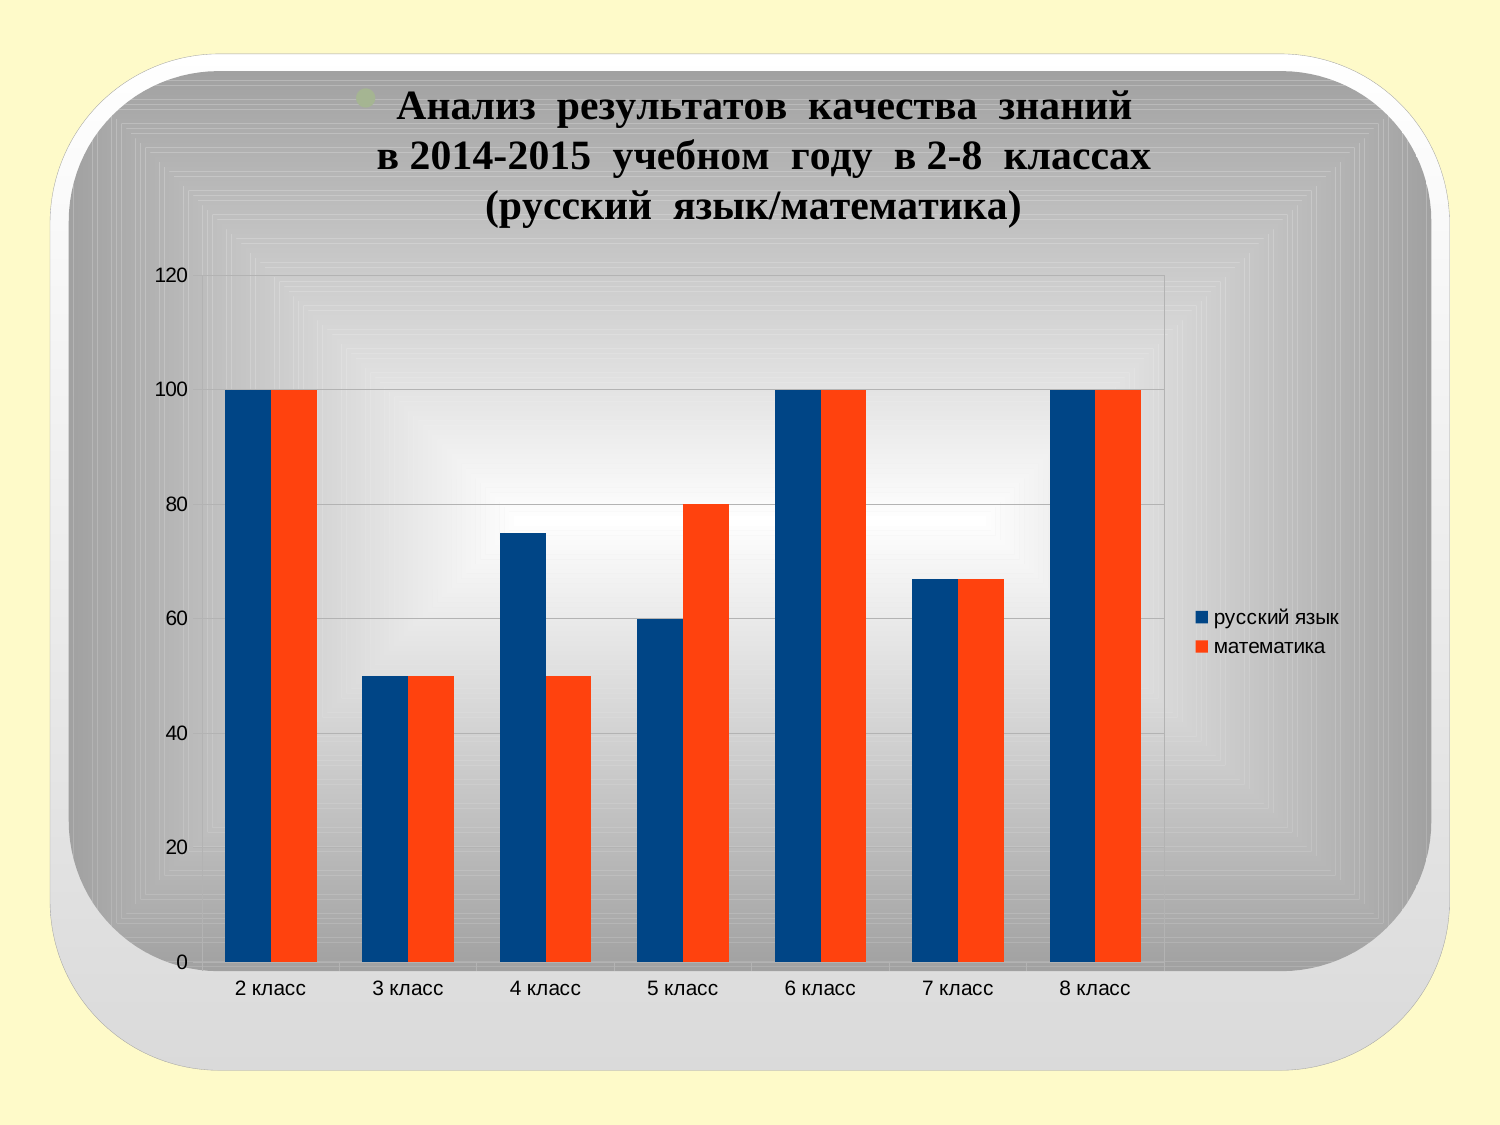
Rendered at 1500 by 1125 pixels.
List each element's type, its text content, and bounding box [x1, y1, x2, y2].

text_box Анализ результатов качества знаний в 2014-2015 учебном году в 2-8 классах (русский язык/математика) [81, 70, 1426, 1098]
chart [129, 248, 1359, 1016]
